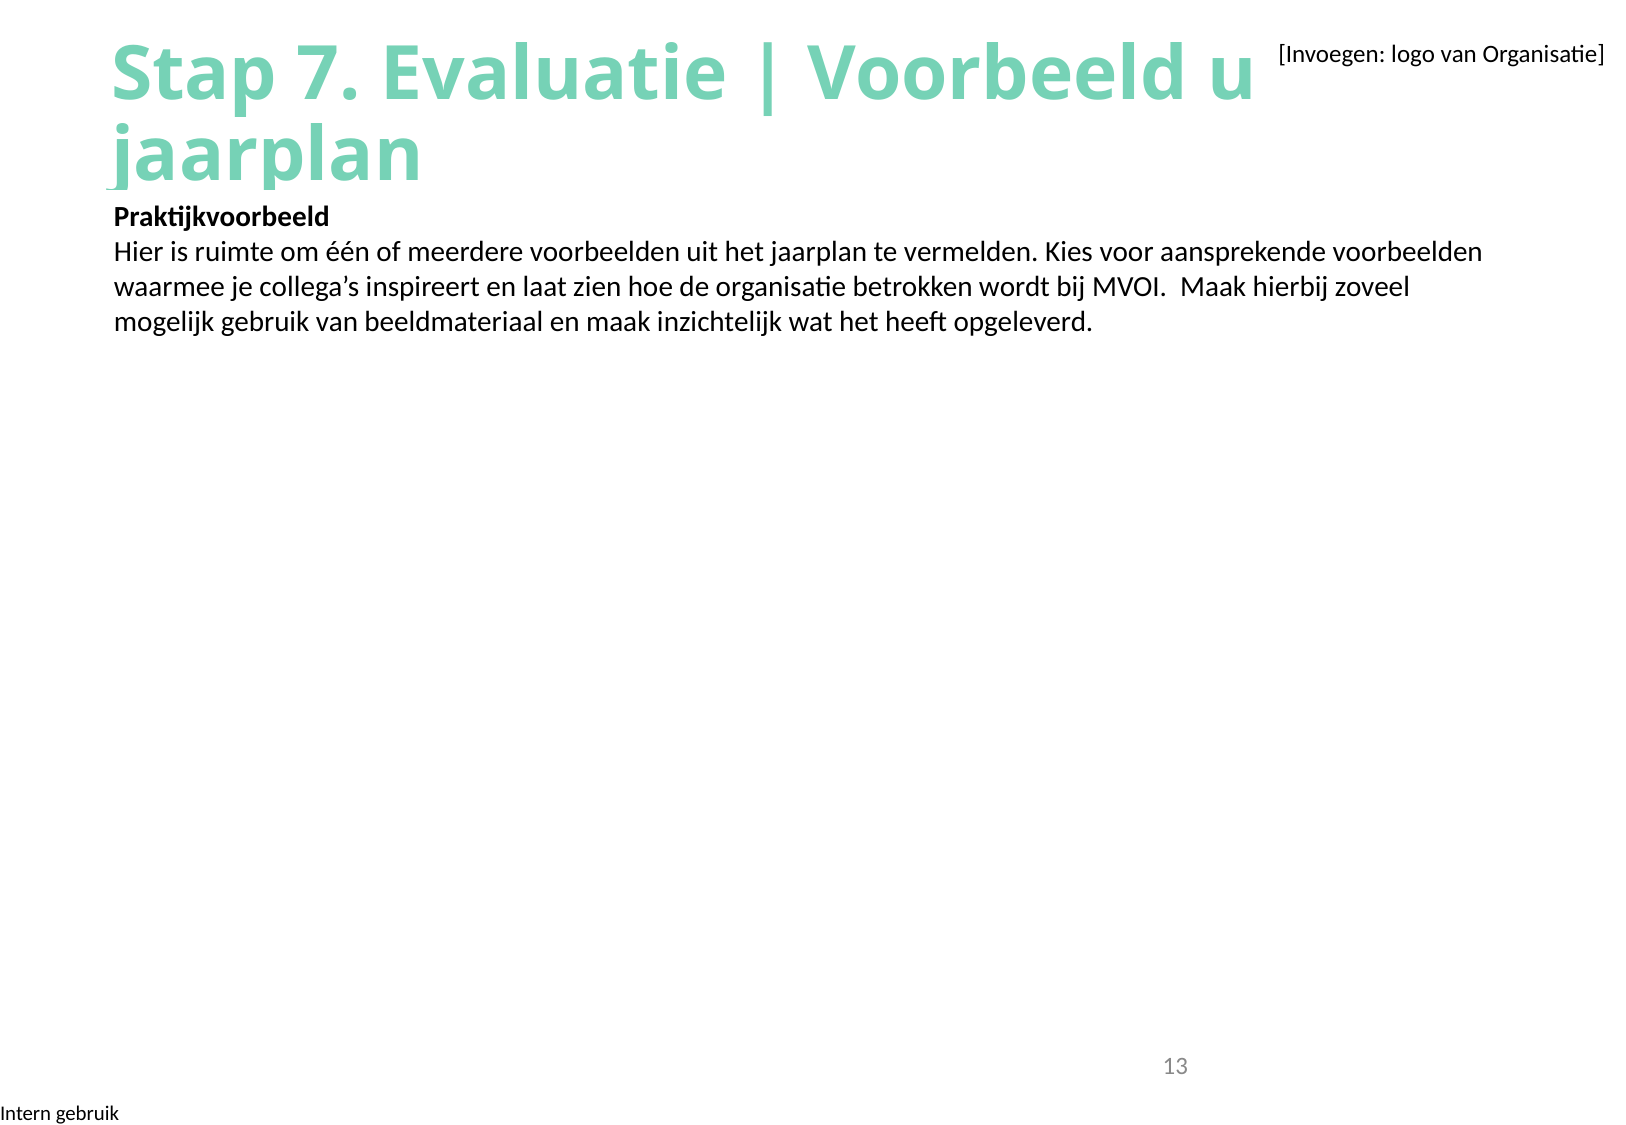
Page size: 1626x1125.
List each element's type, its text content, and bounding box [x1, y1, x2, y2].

text_box [Invoegen: logo van Organisatie] [1259, 0, 1625, 106]
text_box Stap 7. Evaluatie | Voorbeeld uit jaarplan [98, 28, 1613, 179]
text_box Praktijkvoorbeeld Hier is ruimte om één of meerdere voorbeelden uit het jaarplan te vermelden. Kies voor aansprekende voorbeelden waarmee je collega’s inspireert en laat zien hoe de organisatie betrokken wordt bij MVOI. Maak hierbij zoveel mogelijk gebruik van beeldmateriaal en maak inzichtelijk wat het heeft opgeleverd. [99, 190, 1516, 366]
text_box 13 [1147, 1034, 1514, 1095]
